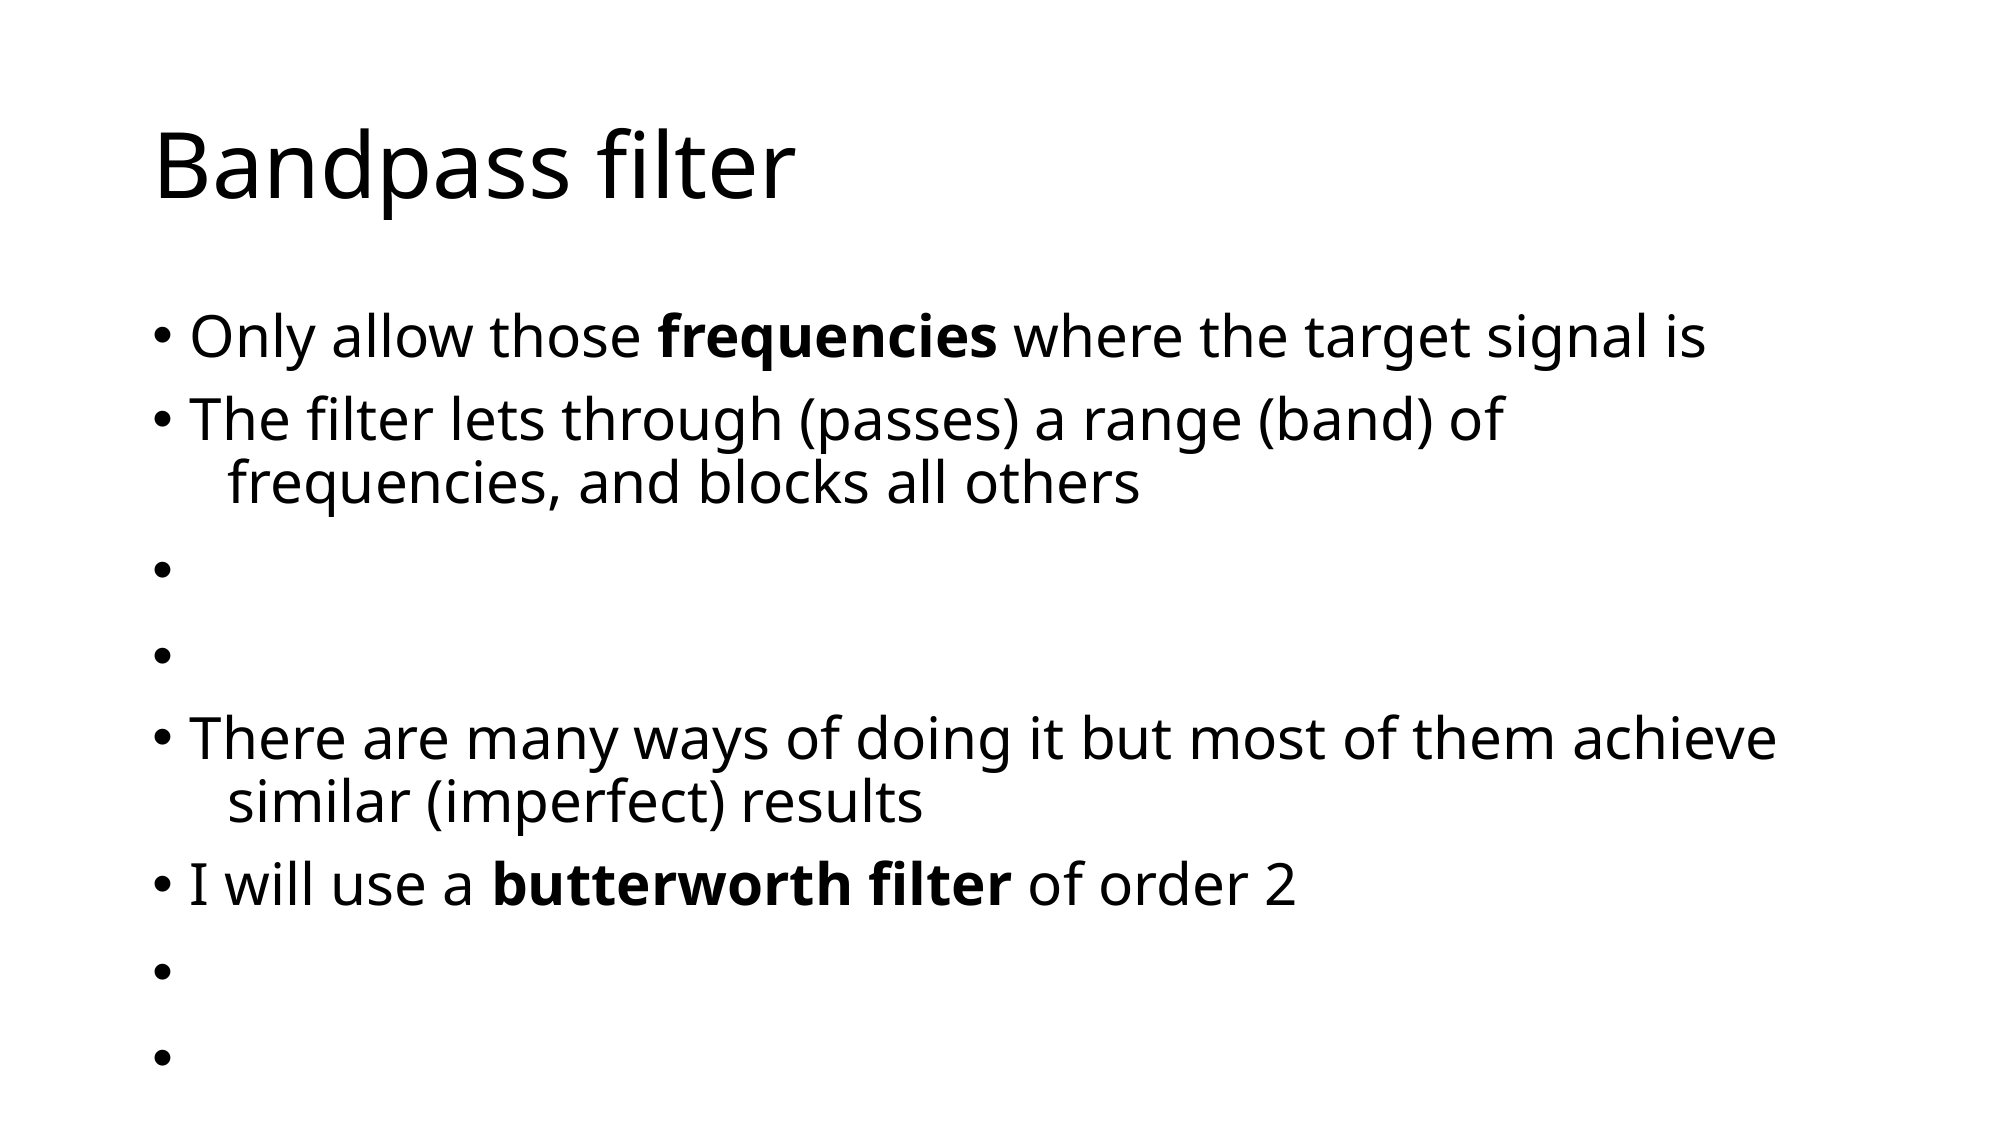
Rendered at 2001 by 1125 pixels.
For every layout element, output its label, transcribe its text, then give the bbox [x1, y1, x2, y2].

title Bandpass filter [137, 59, 1863, 278]
list Only allow those frequencies where the target signal is The filter lets through (passes) a range (band) of frequencies, and blocks all others There are many ways of doing it but most of them achieve similar (imperfect) results I will use a butterworth filter of order 2 [137, 299, 1863, 1014]
